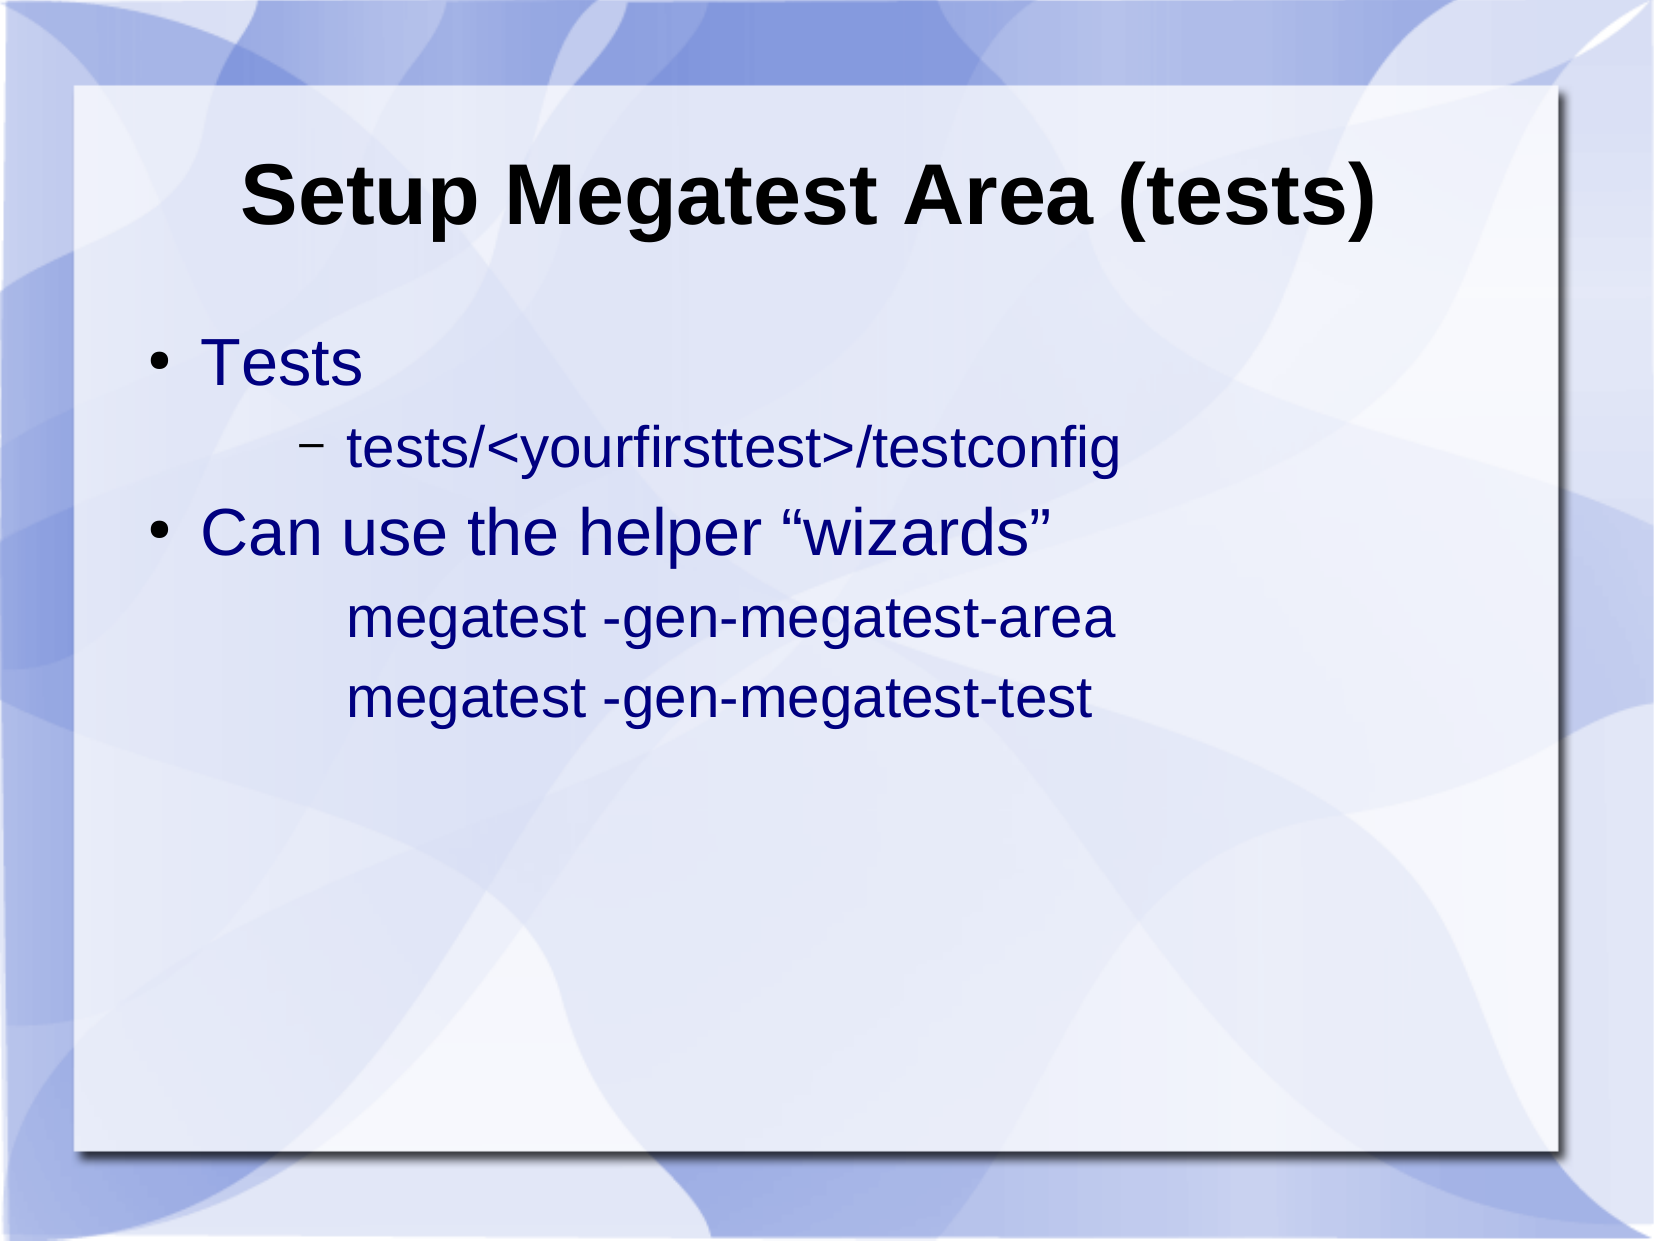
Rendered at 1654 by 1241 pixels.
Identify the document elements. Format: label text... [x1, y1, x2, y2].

picture [0, 0, 1654, 1241]
list Tests tests/<yourfirsttest>/testconfig Can use the helper “wizards” megatest -gen-megatest-area megatest -gen-megatest-test [129, 324, 1489, 1045]
title Setup Megatest Area (tests) [82, 90, 1536, 298]
